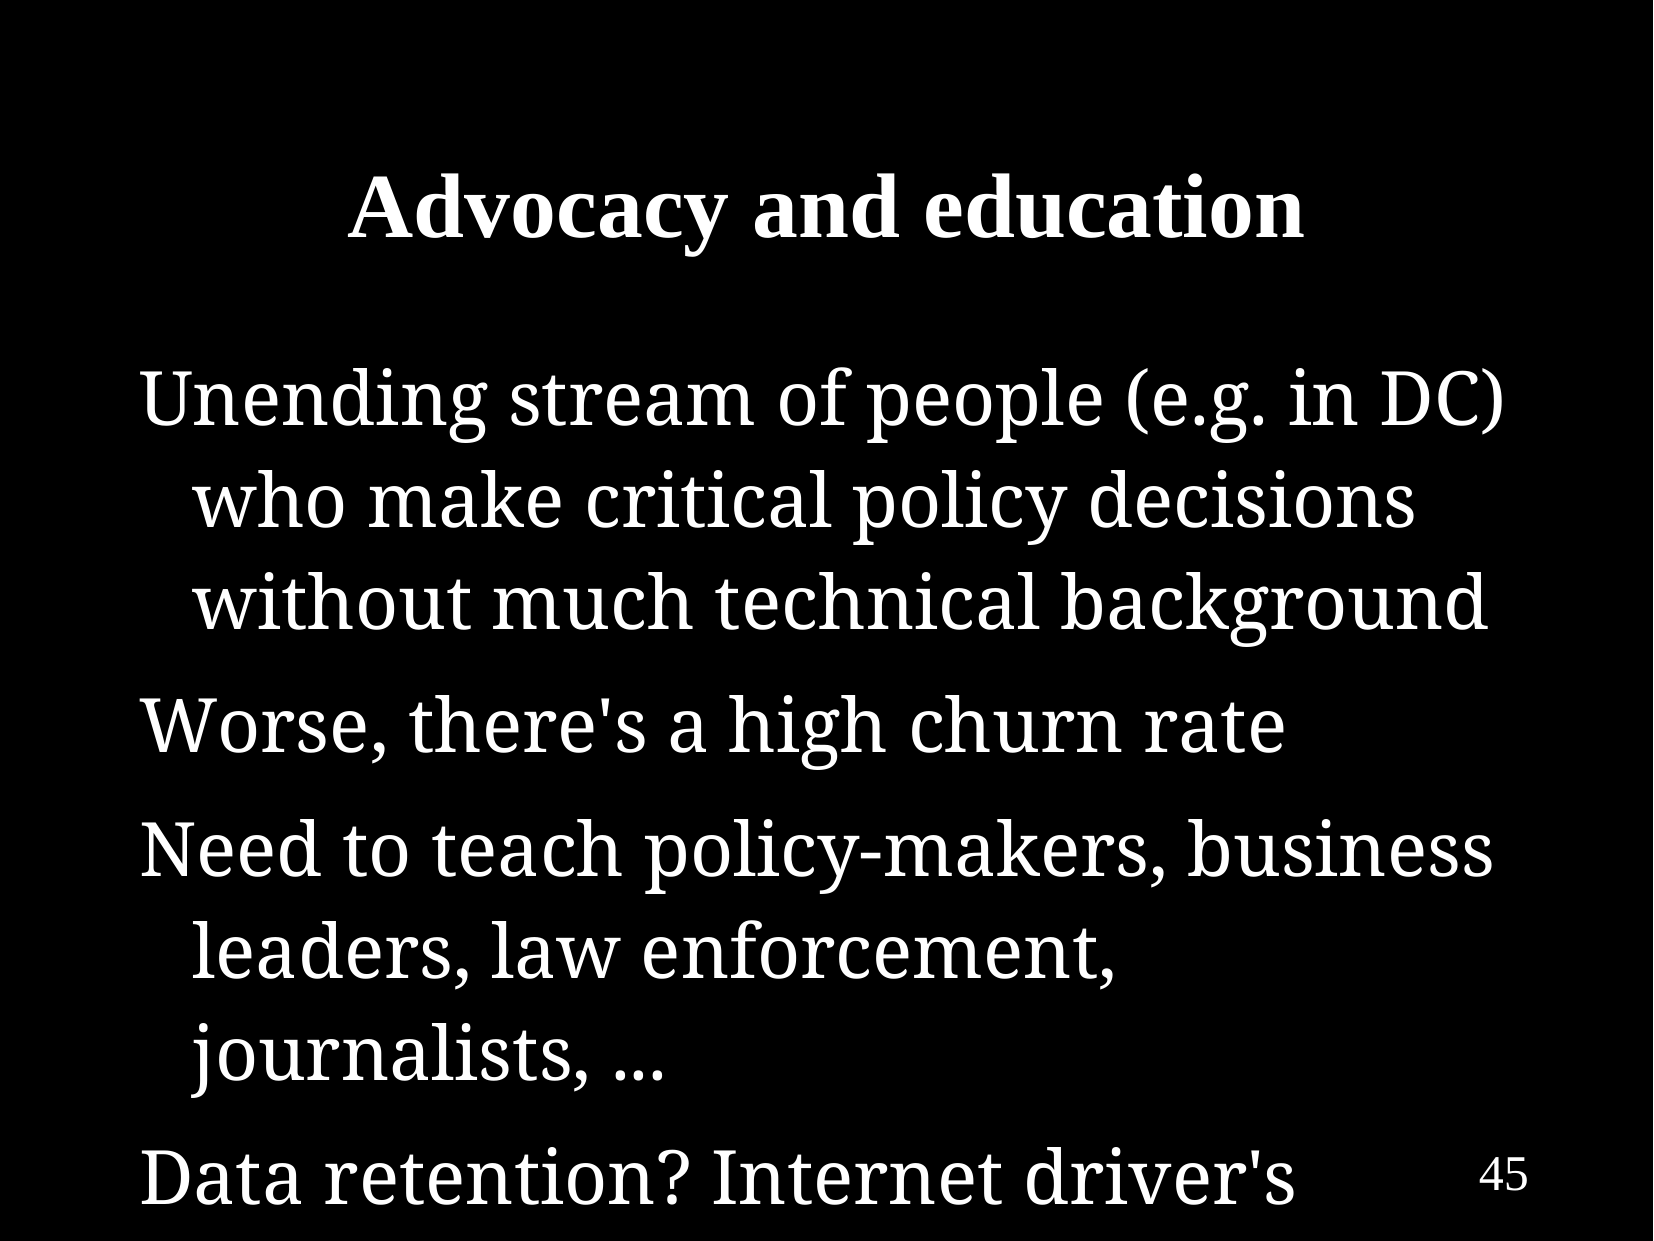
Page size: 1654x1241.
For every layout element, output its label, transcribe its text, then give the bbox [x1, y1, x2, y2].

title Advocacy and education [121, 102, 1534, 311]
list Unending stream of people (e.g. in DC) who make critical policy decisions without much technical background Worse, there's a high churn rate Need to teach policy-makers, business leaders, law enforcement, journalists, ... Data retention? Internet driver's license? [121, 344, 1534, 1127]
